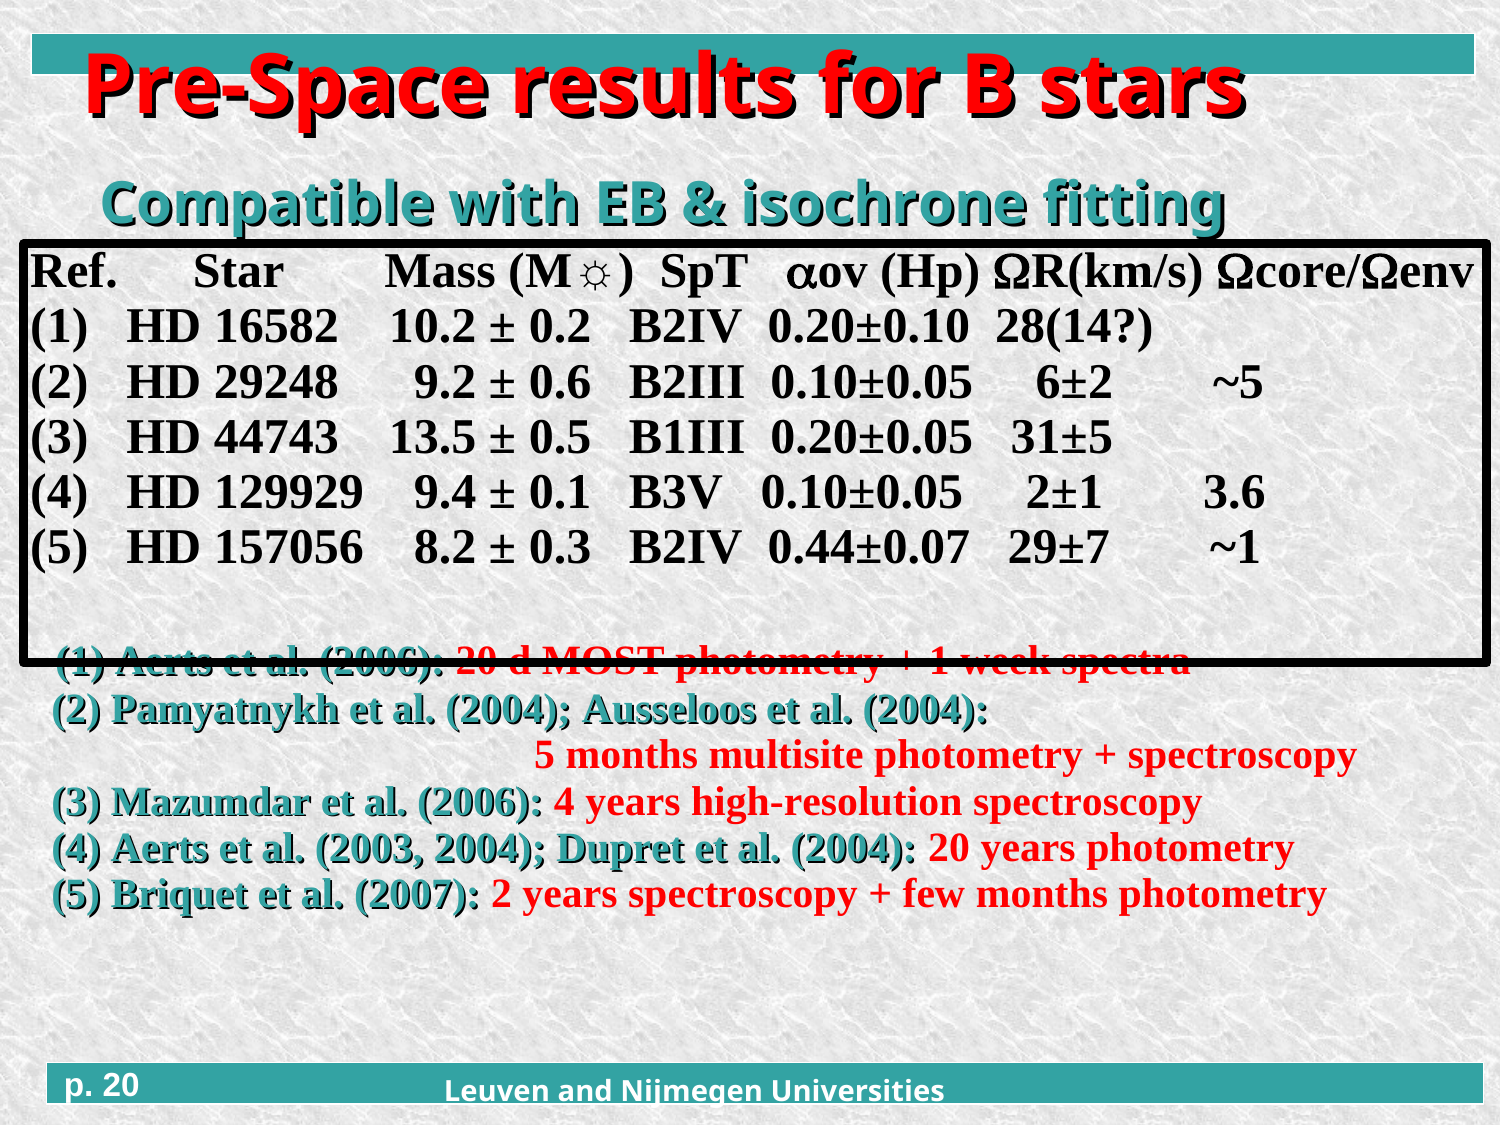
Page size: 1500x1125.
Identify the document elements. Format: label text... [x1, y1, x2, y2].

text_box Compatible with EB & isochrone fitting Ref. Star Mass (M☼) SpT ov (Hp) R(km/s) core/env (1) HD 16582 10.2 ± 0.2 B2IV 0.20±0.10 28(14?) (2) HD 29248 9.2 ± 0.6 B2III 0.10±0.05 6±2 ~5 (3) HD 44743 13.5 ± 0.5 B1III 0.20±0.05 31±5 (4) HD 129929 9.4 ± 0.1 B3V 0.10±0.05 2±1 3.6 (5) HD 157056 8.2 ± 0.3 B2IV 0.44±0.07 29±7 ~1 (1) Aerts et al. (2006): 20 d MOST photometry + 1 week spectra (2) Pamyatnykh et al. (2004); Ausseloos et al. (2004): 5 months multisite photometry + spectroscopy (3) Mazumdar et al. (2006): 4 years high-resolution spectroscopy (4) Aerts et al. (2003, 2004); Dupret et al. (2004): 20 years photometry (5) Briquet et al. (2007): 2 years spectroscopy + few months photometry [30, 141, 1500, 1125]
picture [0, 0, 1500, 1125]
title Pre-Space results for B stars [63, 18, 1500, 141]
text_box Compatible with EB & isochrone fitting Ref. Star Mass (M☼) SpT ov (Hp) R(km/s) core/env (1) HD 16582 10.2 ± 0.2 B2IV 0.20±0.10 28(14?) (2) HD 29248 9.2 ± 0.6 B2III 0.10±0.05 6±2 ~5 (3) HD 44743 13.5 ± 0.5 B1III 0.20±0.05 31±5 (4) HD 129929 9.4 ± 0.1 B3V 0.10±0.05 2±1 3.6 (5) HD 157056 8.2 ± 0.3 B2IV 0.44±0.07 29±7 ~1 (1) Aerts et al. (2006): 20 d MOST photometry + 1 week spectra (2) Pamyatnykh et al. (2004); Ausseloos et al. (2004): 5 months multisite photometry + spectroscopy (3) Mazumdar et al. (2006): 4 years high-resolution spectroscopy (4) Aerts et al. (2003, 2004); Dupret et al. (2004): 20 years photometry (5) Briquet et al. (2007): 2 years spectroscopy + few months photometry [30, 248, 1482, 658]
